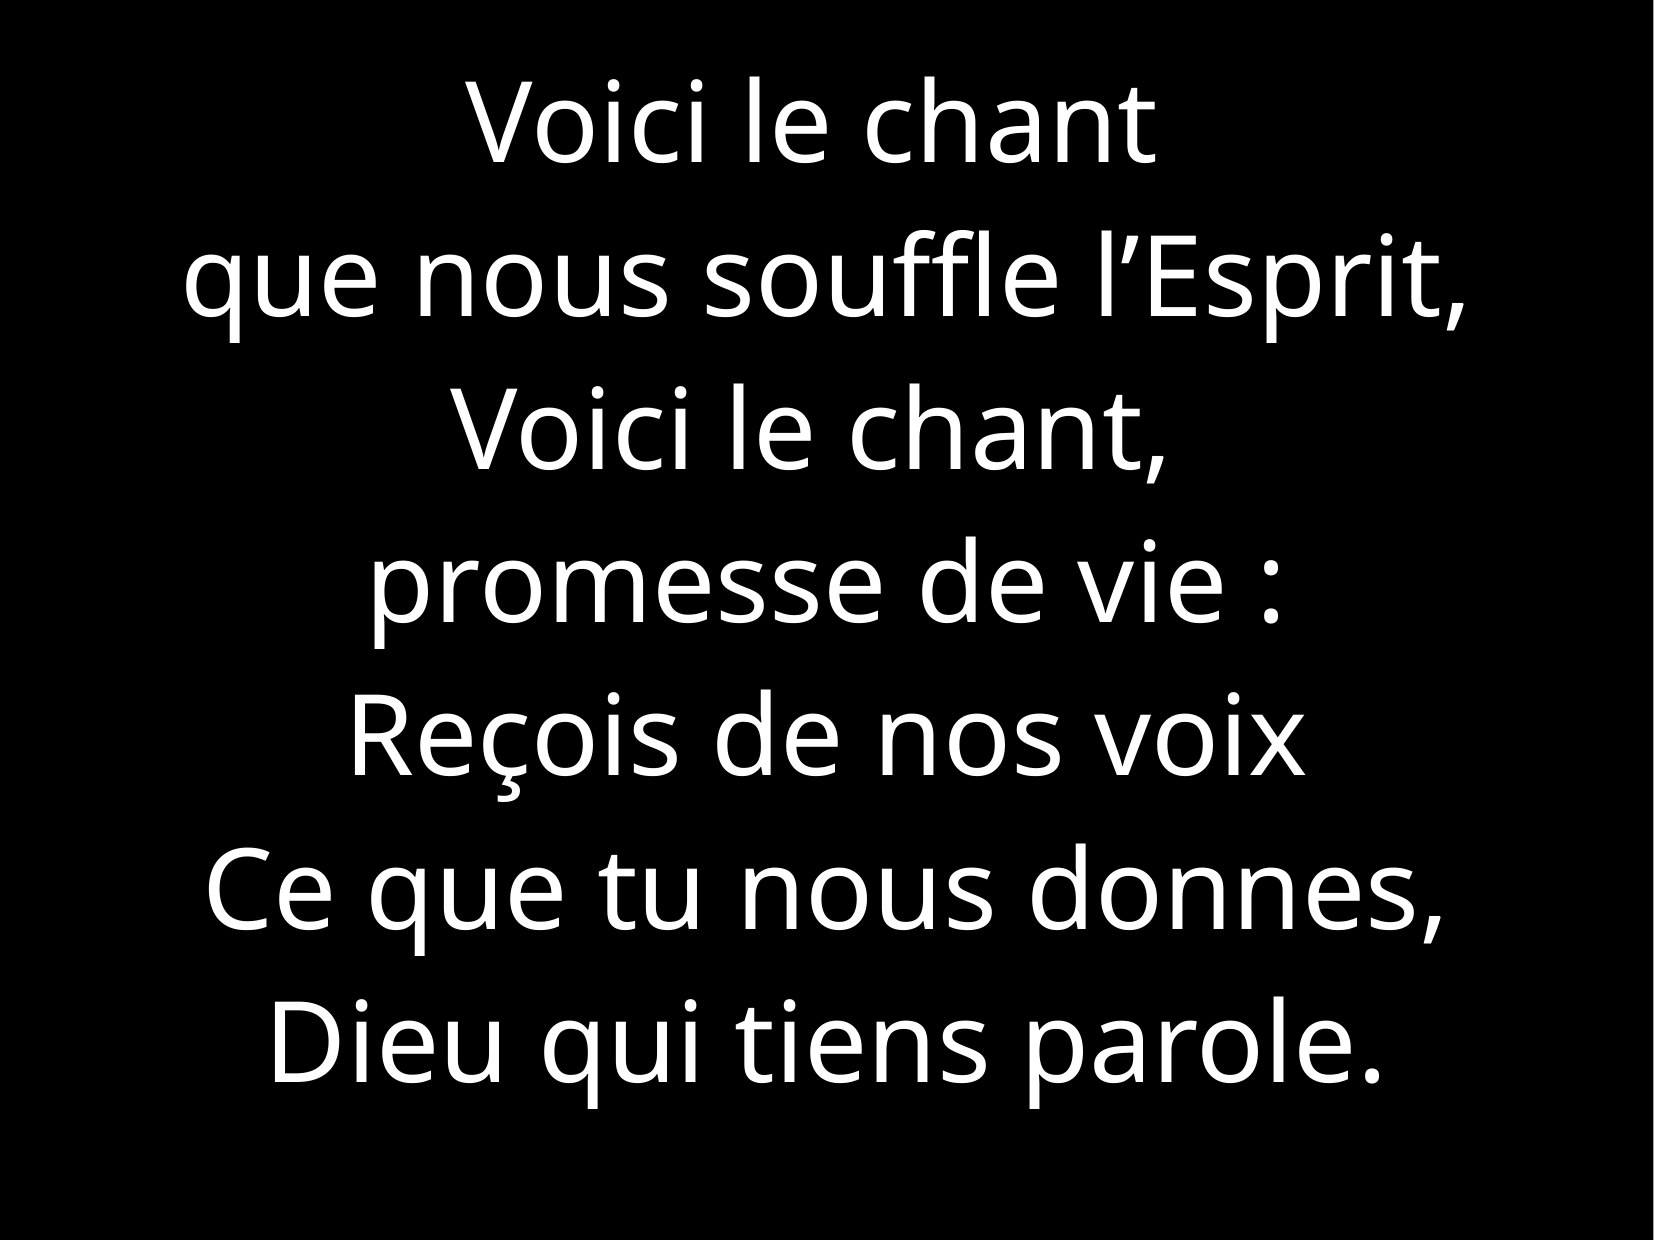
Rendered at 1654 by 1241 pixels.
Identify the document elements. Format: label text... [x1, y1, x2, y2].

subtitle Voici le chant que nous souffle l’Esprit, Voici le chant, promesse de vie : Reçois de nos voix Ce que tu nous donnes, Dieu qui tiens parole. [0, 0, 1654, 1241]
